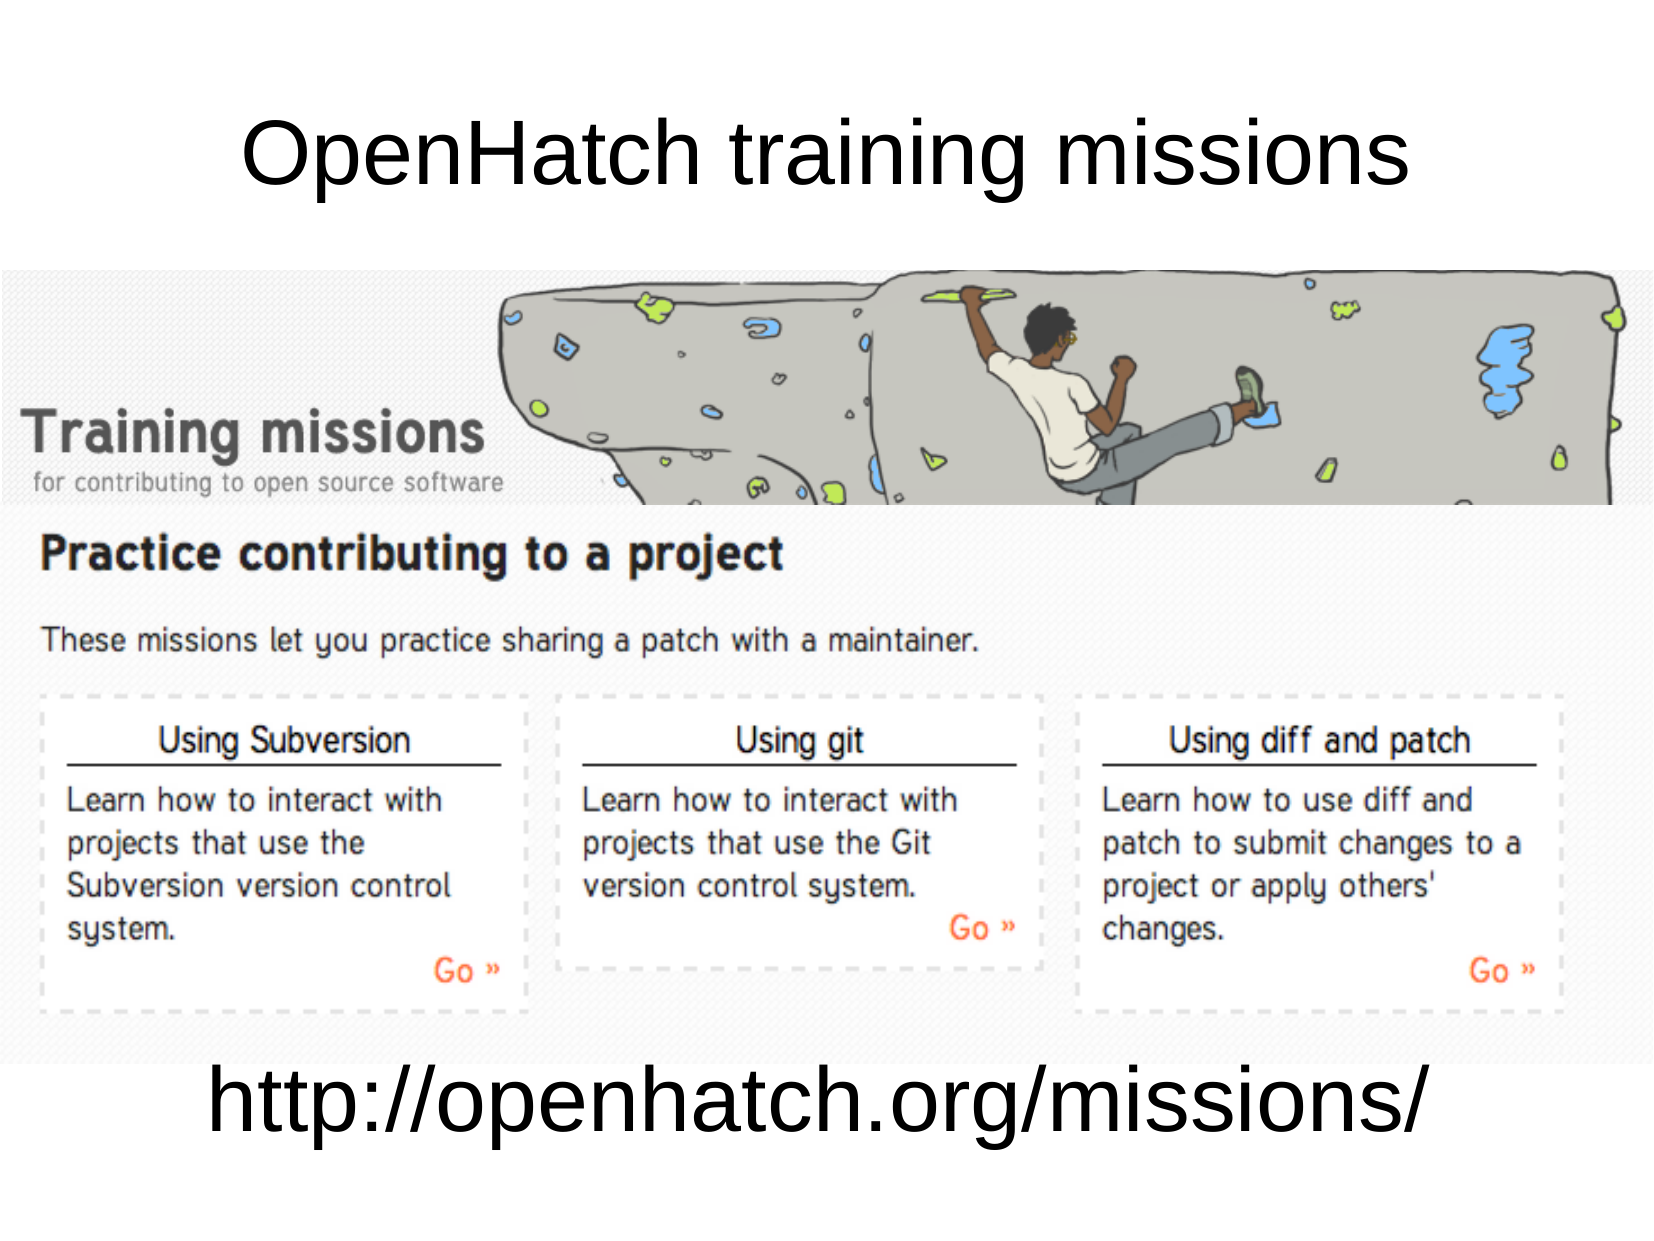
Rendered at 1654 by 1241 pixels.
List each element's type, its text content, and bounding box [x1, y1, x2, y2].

picture [0, 270, 1654, 1064]
title OpenHatch training missions [82, 49, 1571, 257]
title http://openhatch.org/missions/ [75, 996, 1564, 1204]
